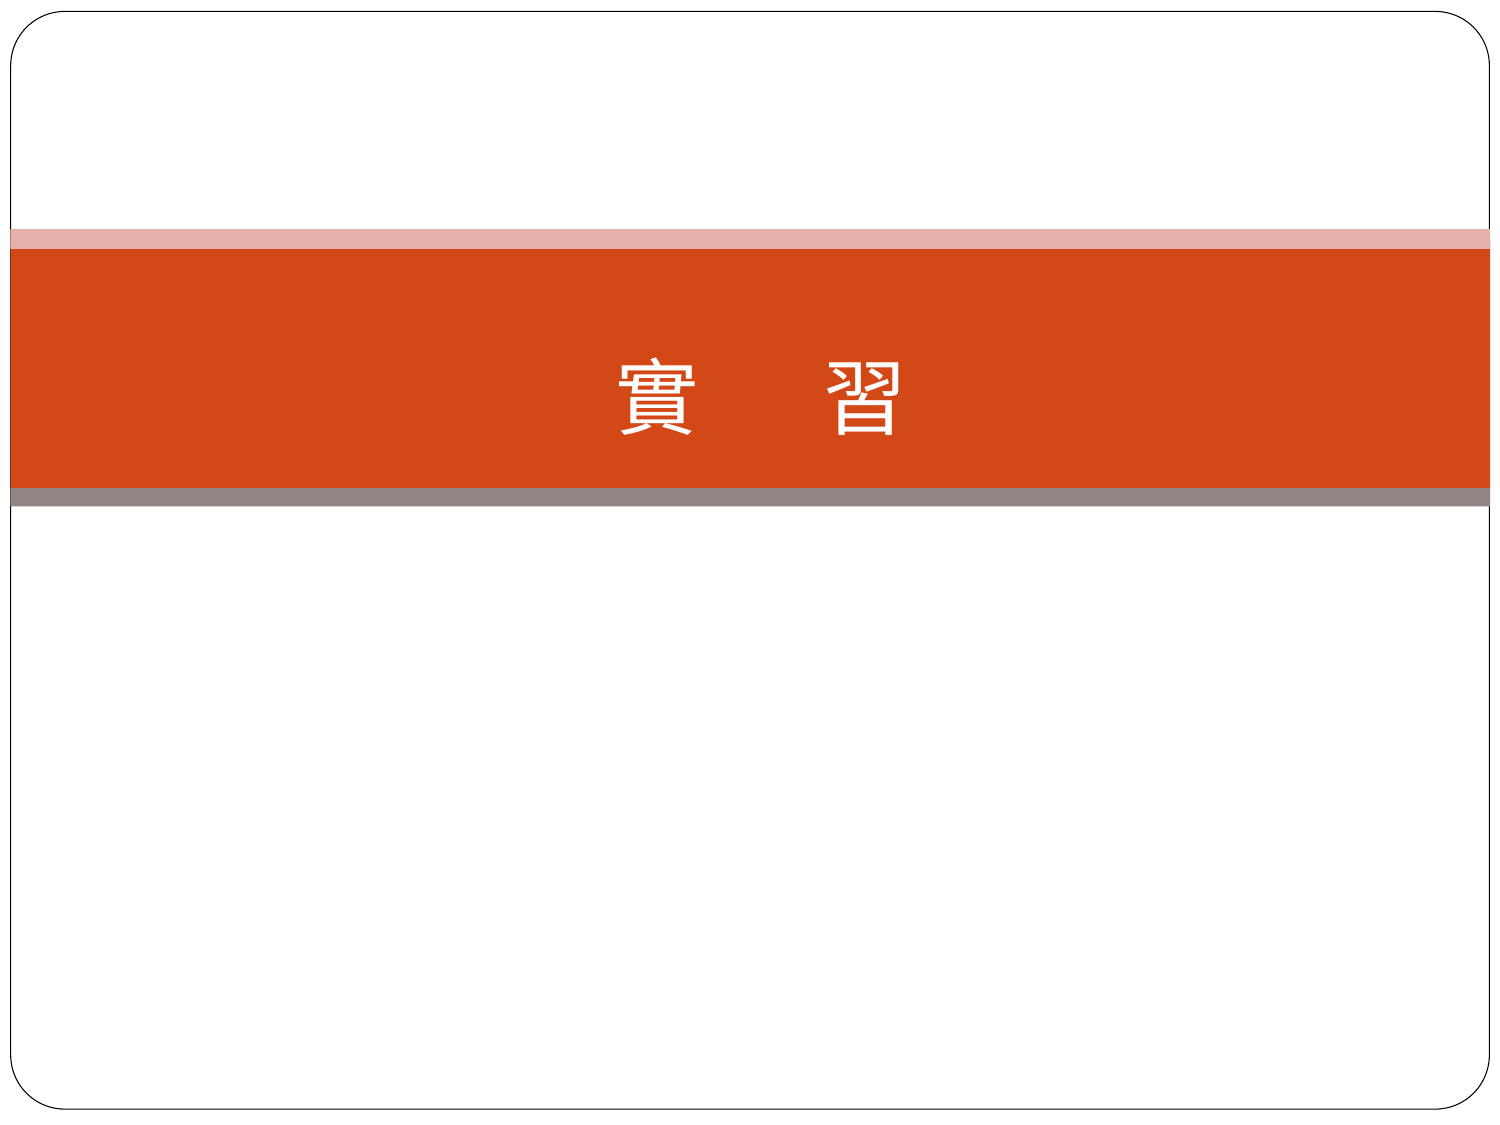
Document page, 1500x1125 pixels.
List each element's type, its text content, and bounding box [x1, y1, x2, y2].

title 實 習 [123, 255, 1399, 544]
